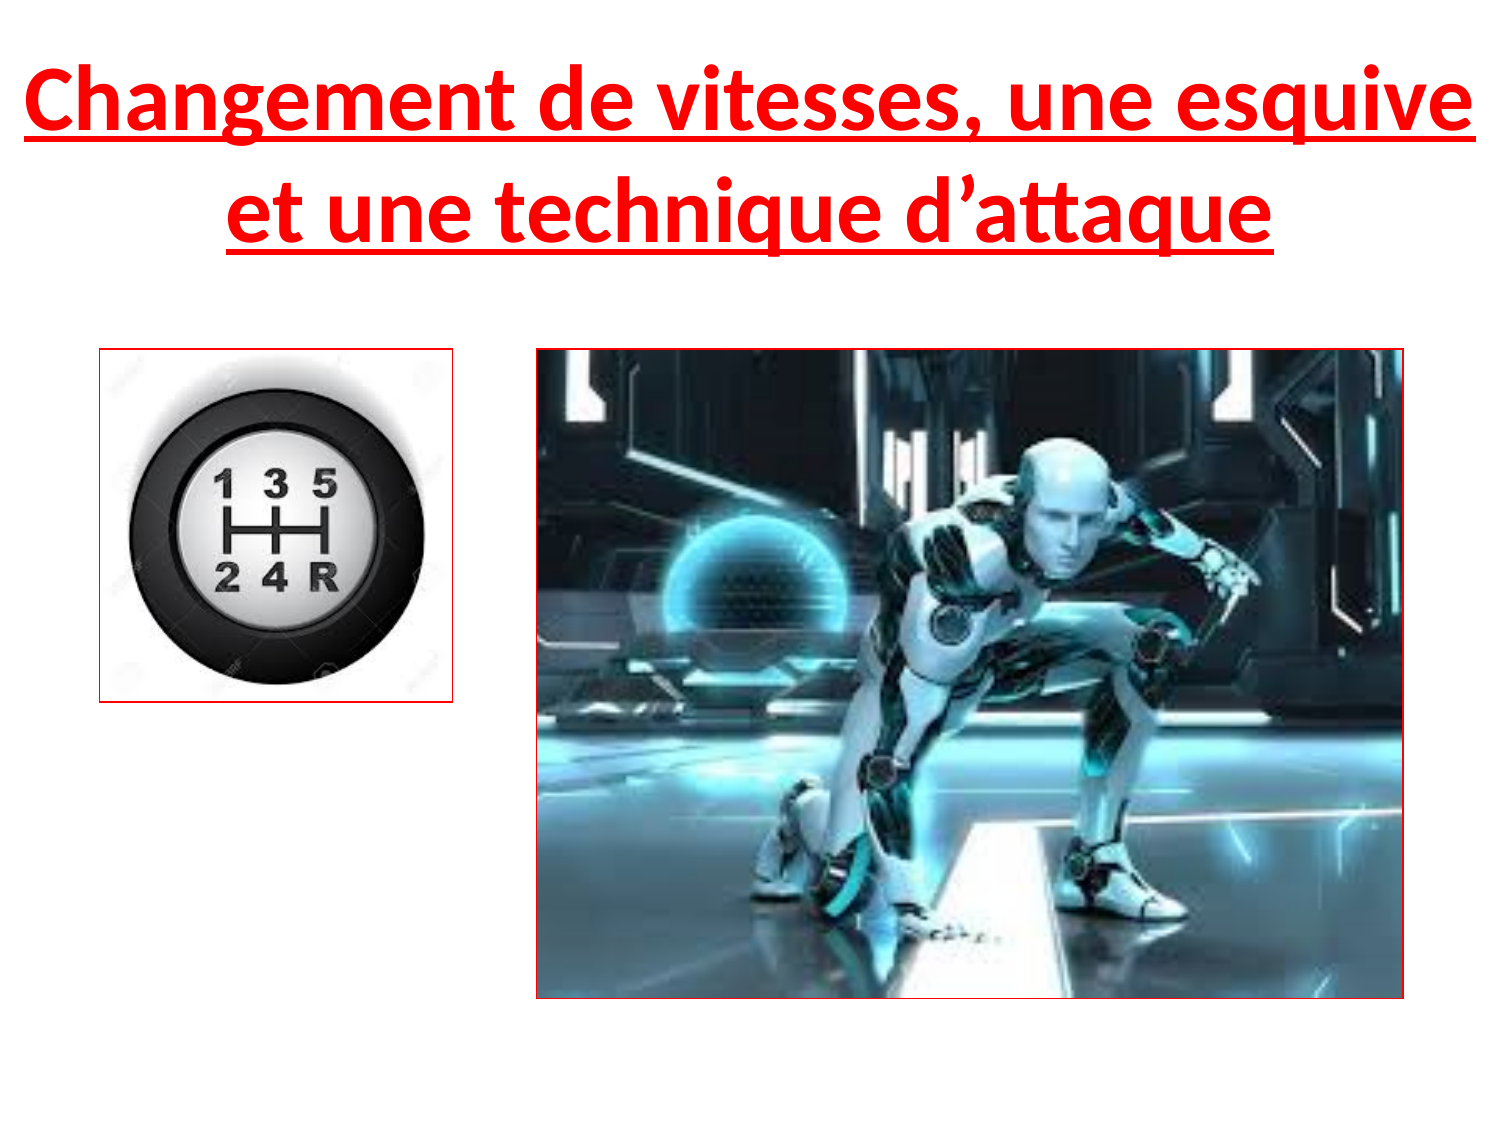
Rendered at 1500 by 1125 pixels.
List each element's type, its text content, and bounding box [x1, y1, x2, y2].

picture [100, 349, 452, 702]
picture [537, 349, 1403, 998]
text_box Changement de vitesses, une esquive et une technique d’attaque [0, 29, 1500, 272]
